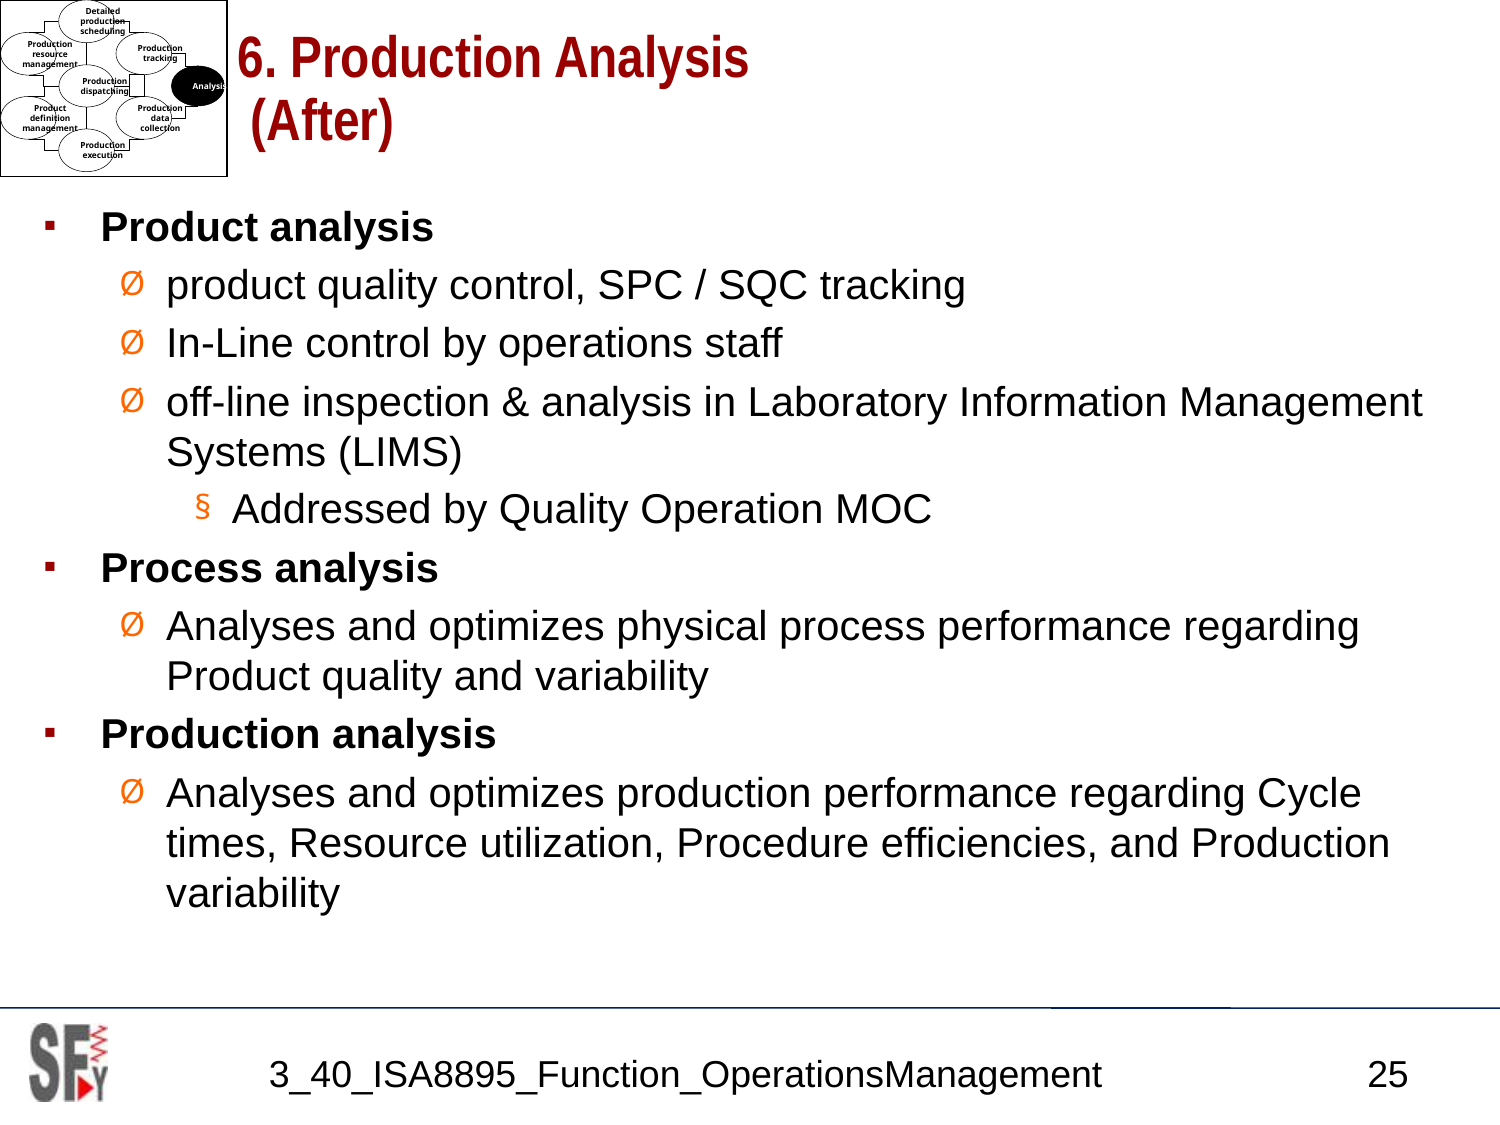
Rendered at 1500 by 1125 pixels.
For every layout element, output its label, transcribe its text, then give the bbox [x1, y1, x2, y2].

text_box [0, 57, 44, 114]
text_box [0, 0, 78, 50]
slide_number <numéro> [1352, 1034, 1490, 1103]
text_box [0, 0, 228, 177]
footer 3_40_ISA8895_Function_OperationsManagement [253, 1034, 1336, 1103]
text_box Detailed production scheduling [58, 0, 115, 43]
text_box Production data collection [115, 96, 172, 140]
text_box Product definition management [0, 96, 57, 140]
text_box Analysis [171, 65, 225, 106]
text_box [87, 22, 133, 86]
text_box [130, 75, 144, 96]
list Product analysis product quality control, SPC / SQC tracking In-Line control by operations staff off-line inspection & analysis in Laboratory Information Management Systems (LIMS) Addressed by Quality Operation MOC Process analysis Analyses and optimizes physical process performance regarding Product quality and variability Production analysis Analyses and optimizes production performance regarding Cycle times, Resource utilization, Procedure efficiencies, and Production variability [29, 184, 1471, 988]
text_box Production dispatching [58, 64, 115, 108]
text_box [38, 22, 86, 86]
text_box Production tracking [115, 32, 172, 75]
text_box [38, 87, 86, 150]
text_box Production execution [58, 128, 115, 172]
text_box [87, 87, 134, 150]
title 6. Production Analysis (After) [228, 12, 1312, 138]
picture [29, 1023, 108, 1102]
text_box [145, 54, 190, 118]
text_box Production resource management [0, 32, 57, 76]
